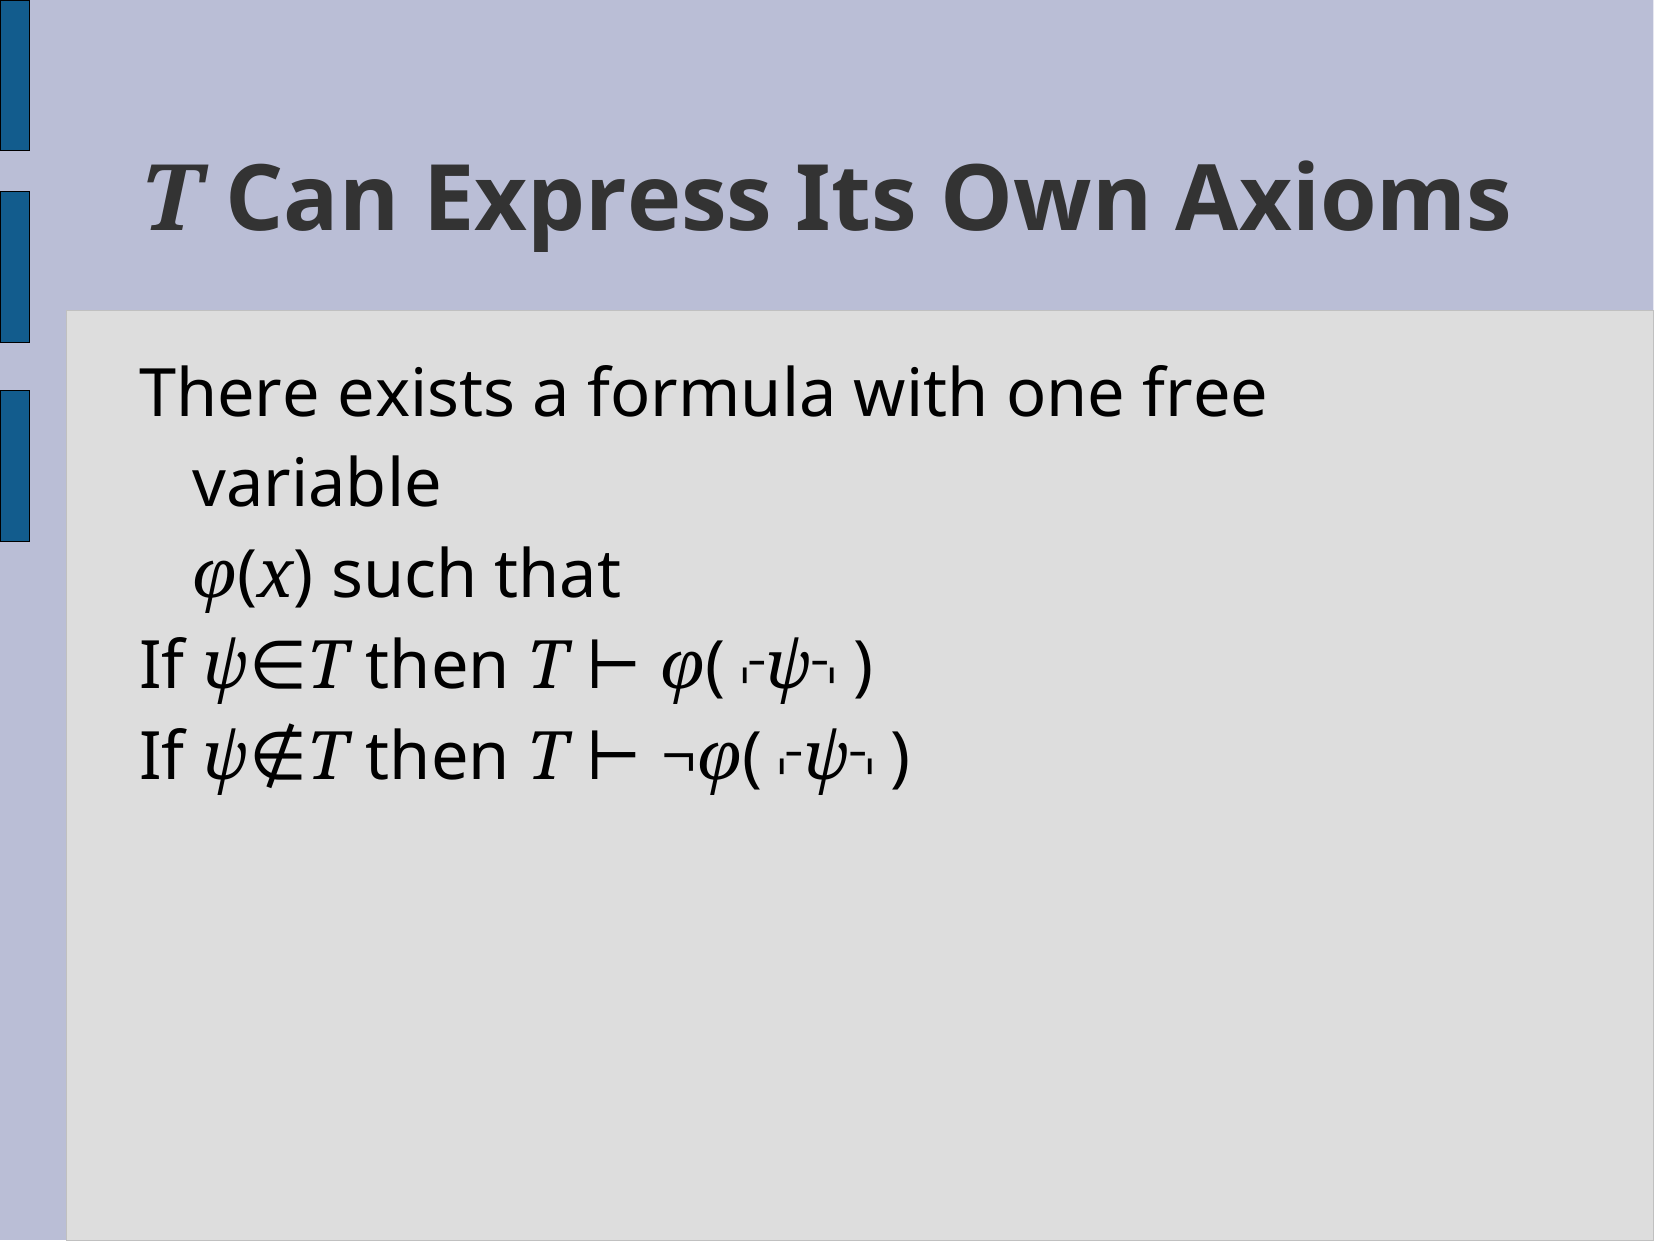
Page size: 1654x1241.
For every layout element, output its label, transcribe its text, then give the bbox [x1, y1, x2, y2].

title T Can Express Its Own Axioms [121, 91, 1534, 299]
list There exists a formula with one free variable φ(x) such that If ψ∈T then T ⊢ φ(⌌ψ⌍) If ψ∉T then T ⊢ ¬φ(⌌ψ⌍) [121, 344, 1534, 1127]
